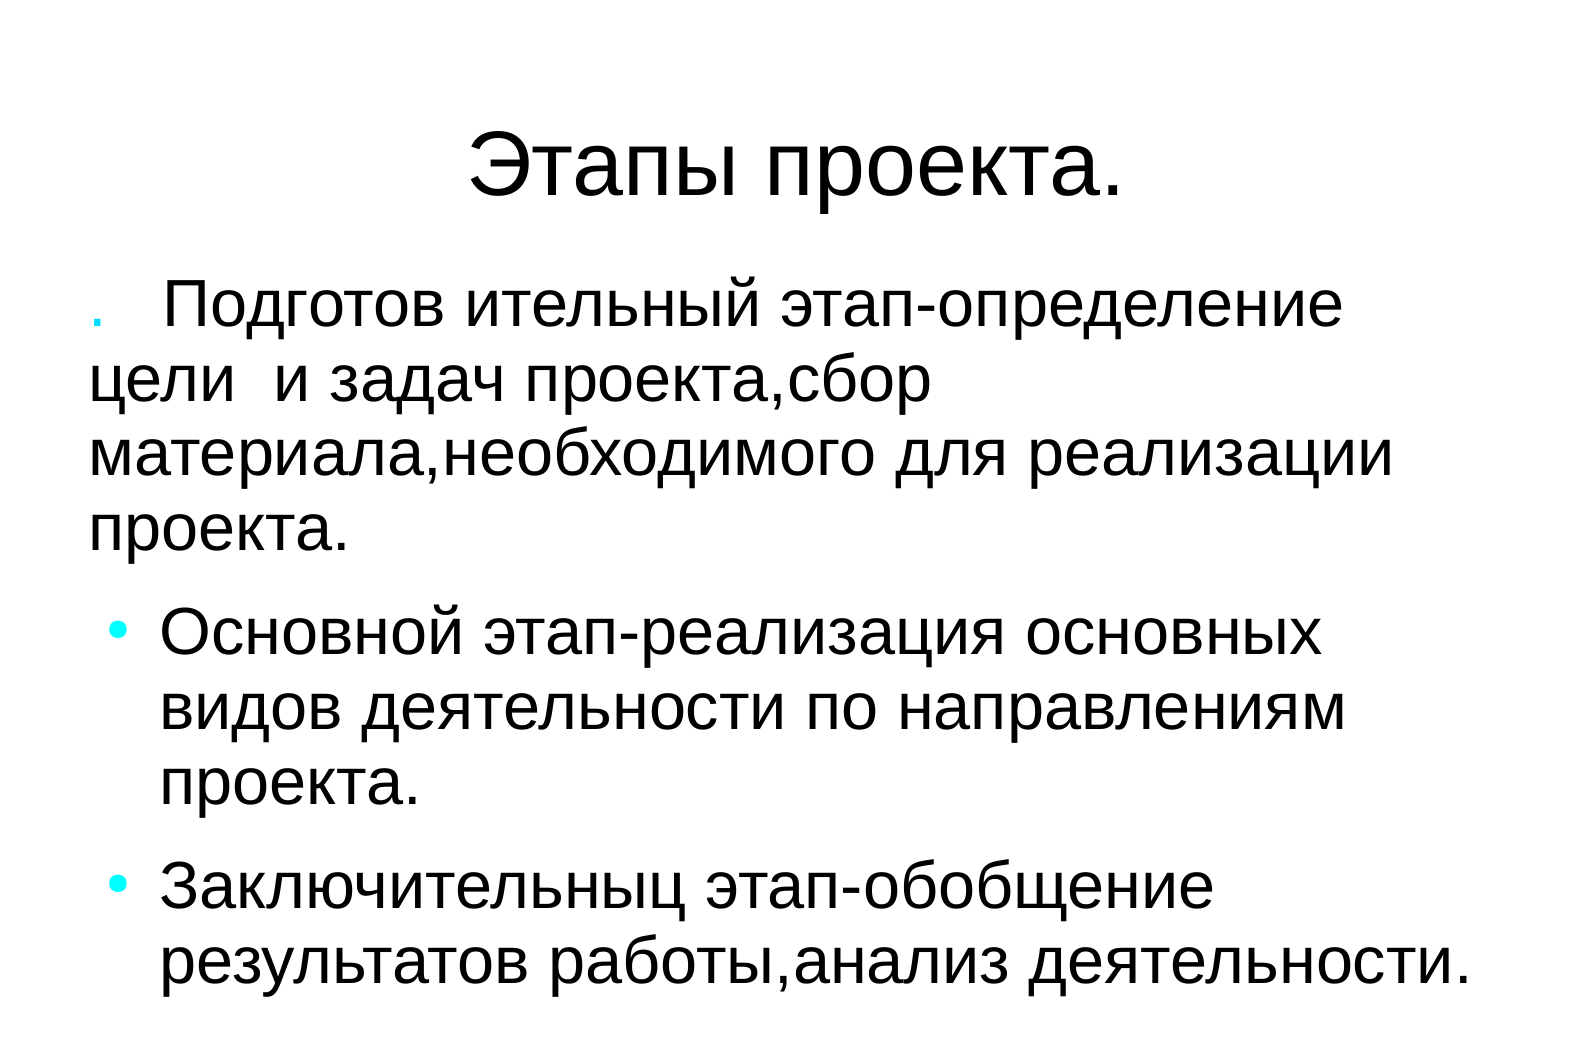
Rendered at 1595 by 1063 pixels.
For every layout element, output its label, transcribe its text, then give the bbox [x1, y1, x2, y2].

list . Подготов ительный этап-определение цели и задач проекта,сбор материала,необходимого для реализации проекта. Основной этап-реализация основных видов деятельности по направлениям проекта. Заключительныц этап-обобщение результатов работы,анализ деятельности. [88, 265, 1478, 1063]
title Этапы проекта. [115, 59, 1478, 265]
